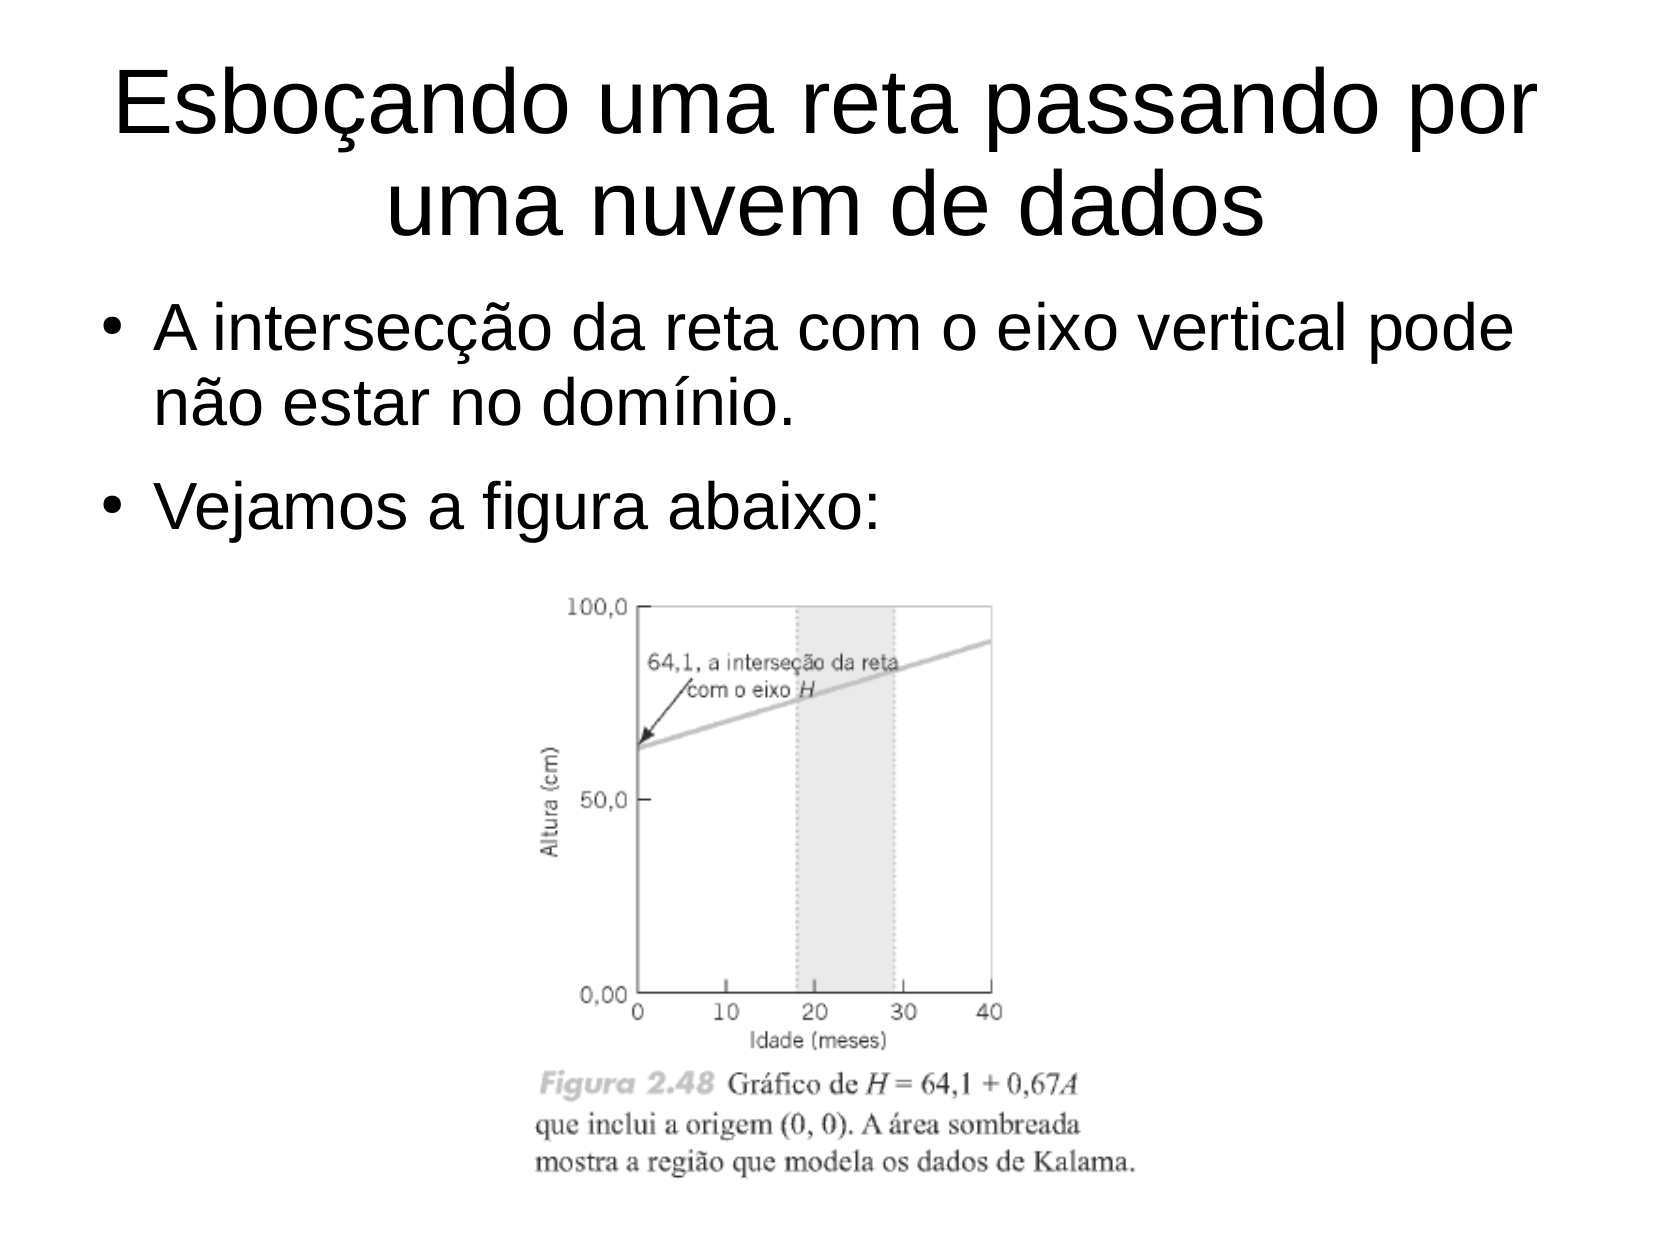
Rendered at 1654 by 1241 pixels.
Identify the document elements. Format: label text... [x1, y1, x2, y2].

list A intersecção da reta com o eixo vertical pode não estar no domínio. Vejamos a figura abaixo: [82, 290, 1571, 1010]
picture [507, 559, 1158, 1206]
title Esboçando uma reta passando por uma nuvem de dados [82, 49, 1571, 257]
